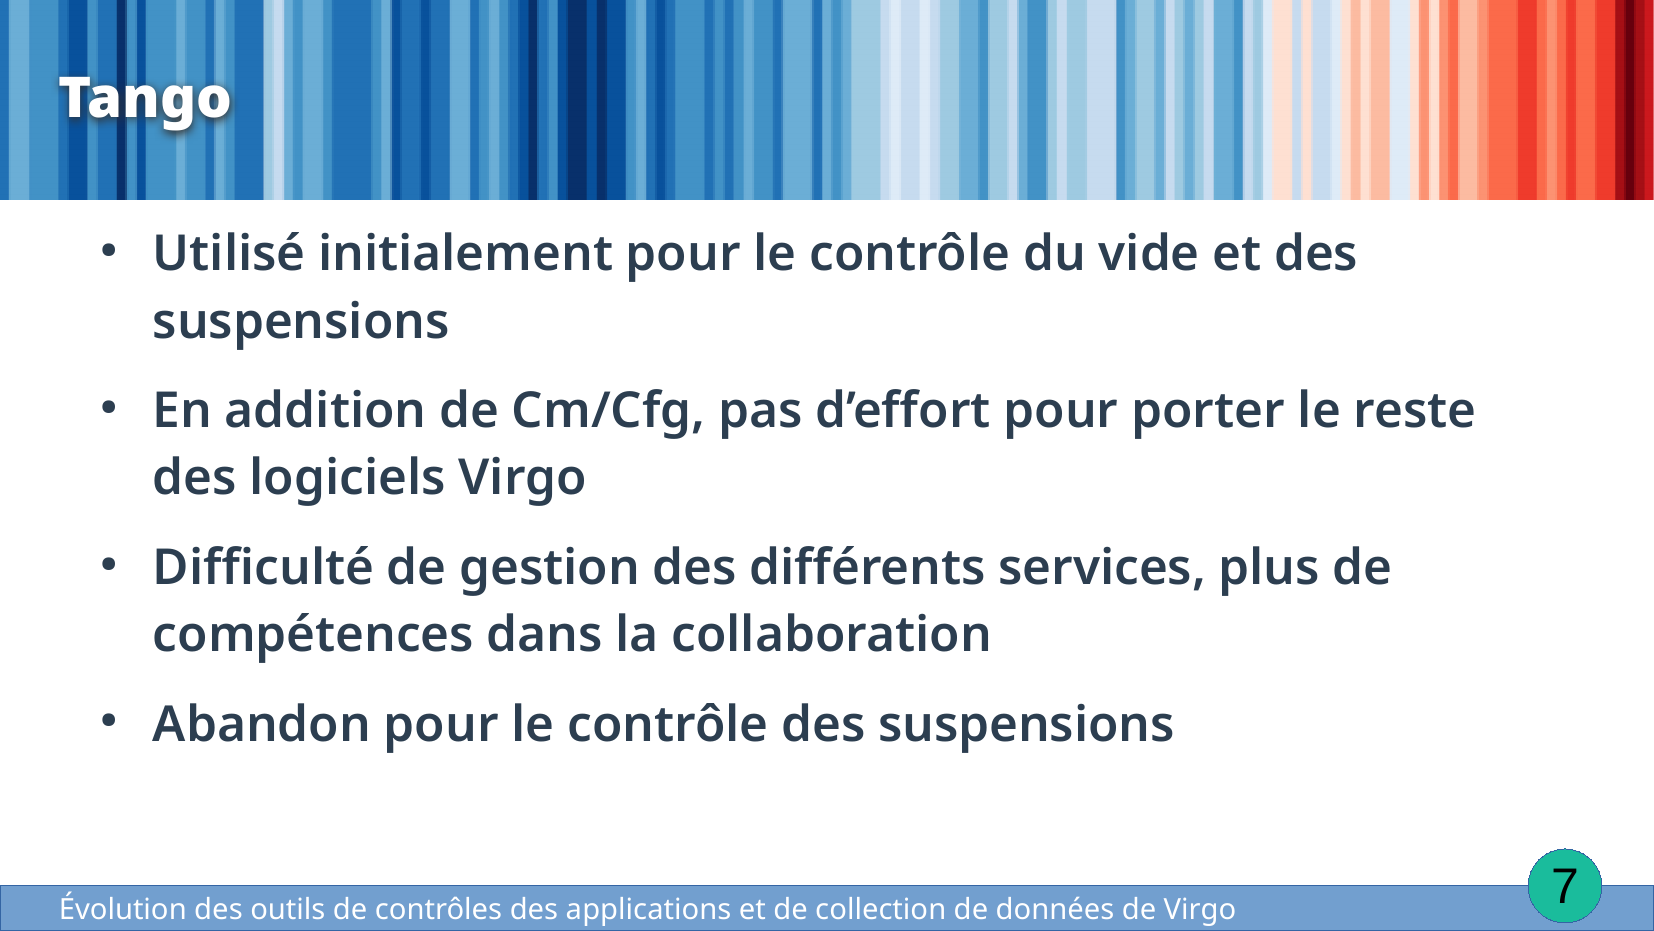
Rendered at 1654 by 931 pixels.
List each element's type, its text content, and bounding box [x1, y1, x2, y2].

picture [0, 0, 1654, 200]
title Tango [59, 37, 1595, 155]
list Utilisé initialement pour le contrôle du vide et des suspensions En addition de Cm/Cfg, pas d’effort pour porter le reste des logiciels Virgo Difficulté de gestion des différents services, plus de compétences dans la collaboration Abandon pour le contrôle des suspensions [82, 217, 1571, 758]
